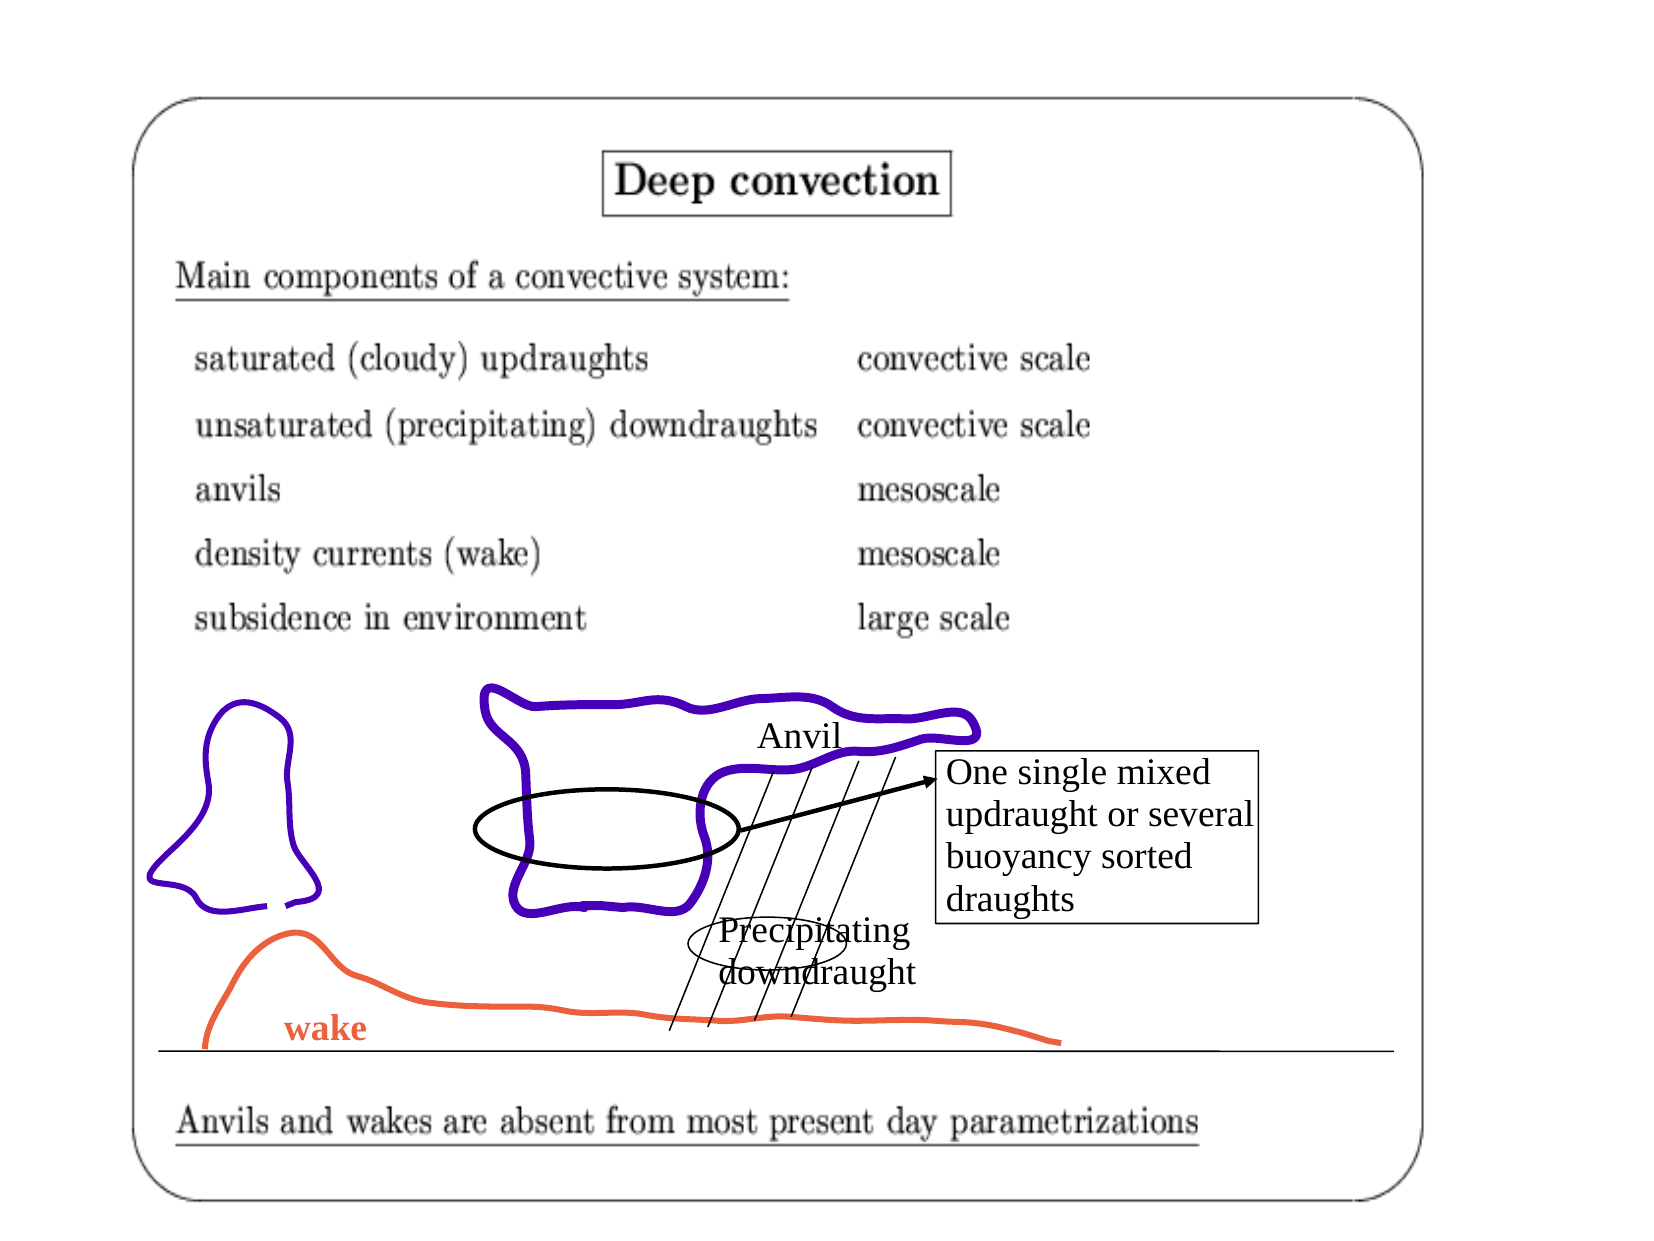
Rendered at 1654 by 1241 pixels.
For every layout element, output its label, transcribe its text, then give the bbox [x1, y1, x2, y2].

text_box One single mixed updraught or several buoyancy sorted draughts [945, 752, 1256, 920]
picture [0, 0, 1654, 1241]
text_box wake [283, 1006, 368, 1049]
text_box Precipitating downdraught [718, 909, 917, 994]
text_box Anvil [764, 726, 773, 738]
text_box Anvil [756, 714, 843, 757]
